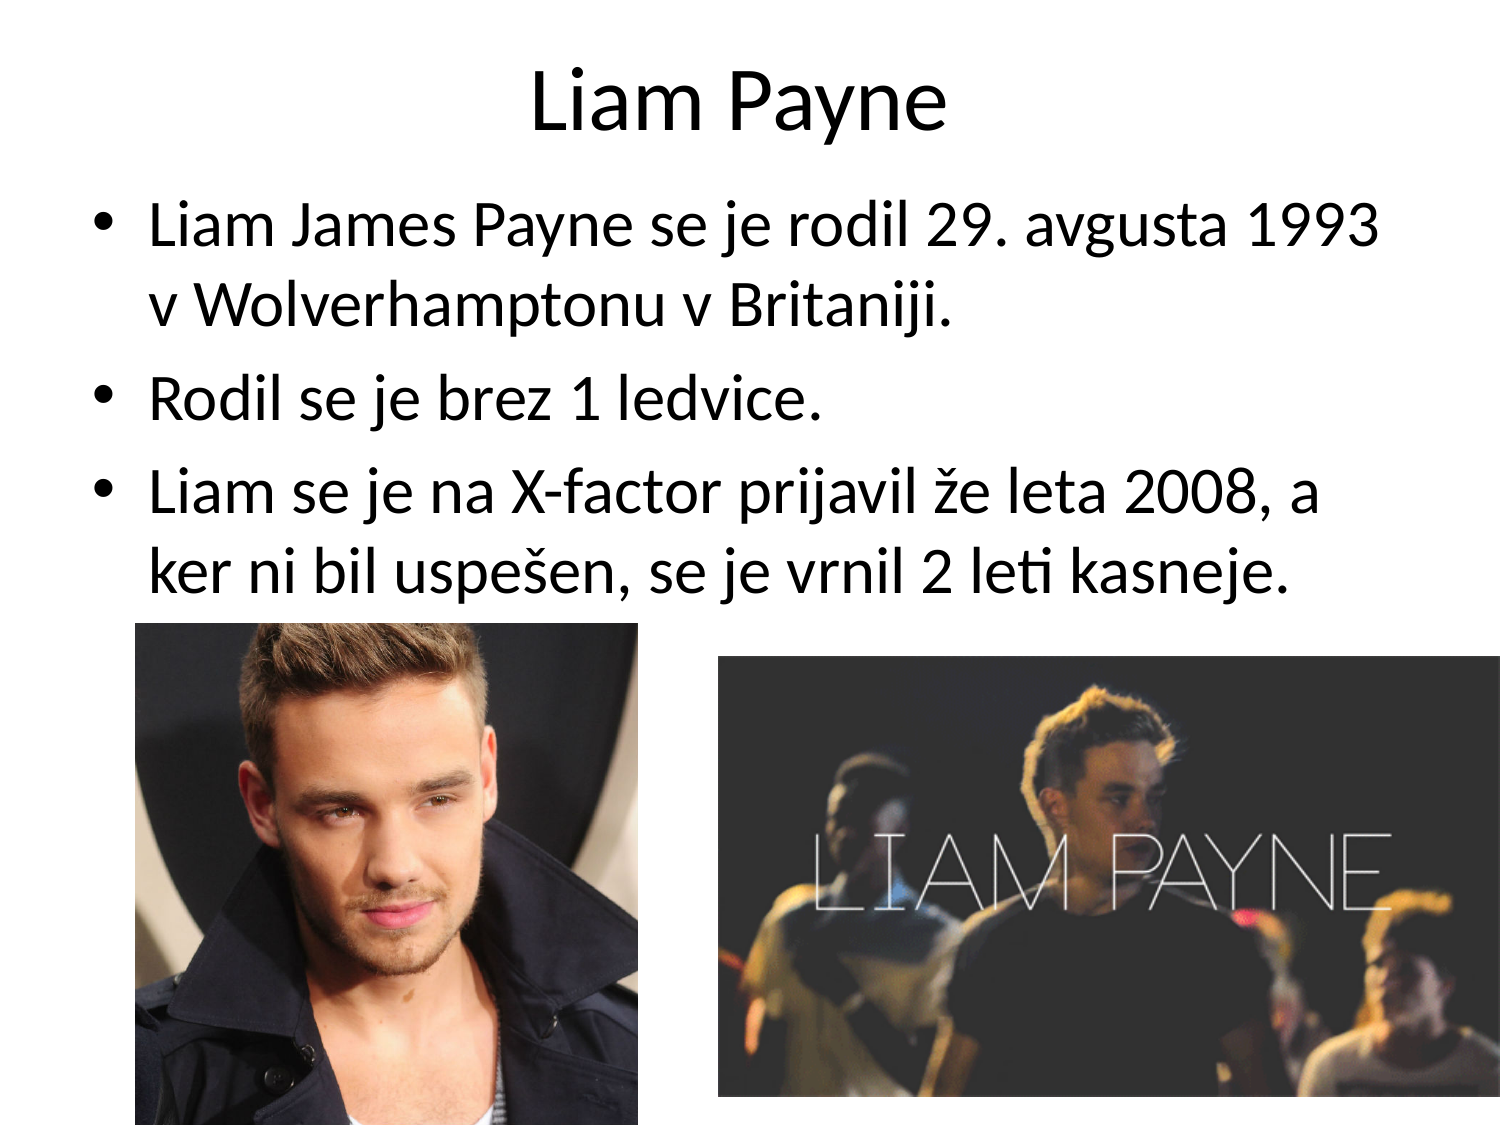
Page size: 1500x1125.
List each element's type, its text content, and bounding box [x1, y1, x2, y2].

picture [718, 656, 1500, 1097]
picture [135, 623, 638, 1125]
list Liam James Payne se je rodil 29. avgusta 1993 v Wolverhamptonu v Britaniji. Rodil se je brez 1 ledvice. Liam se je na X-factor prijavil že leta 2008, a ker ni bil uspešen, se je vrnil 2 leti kasneje. [76, 172, 1427, 916]
title Liam Payne [64, 0, 1415, 188]
